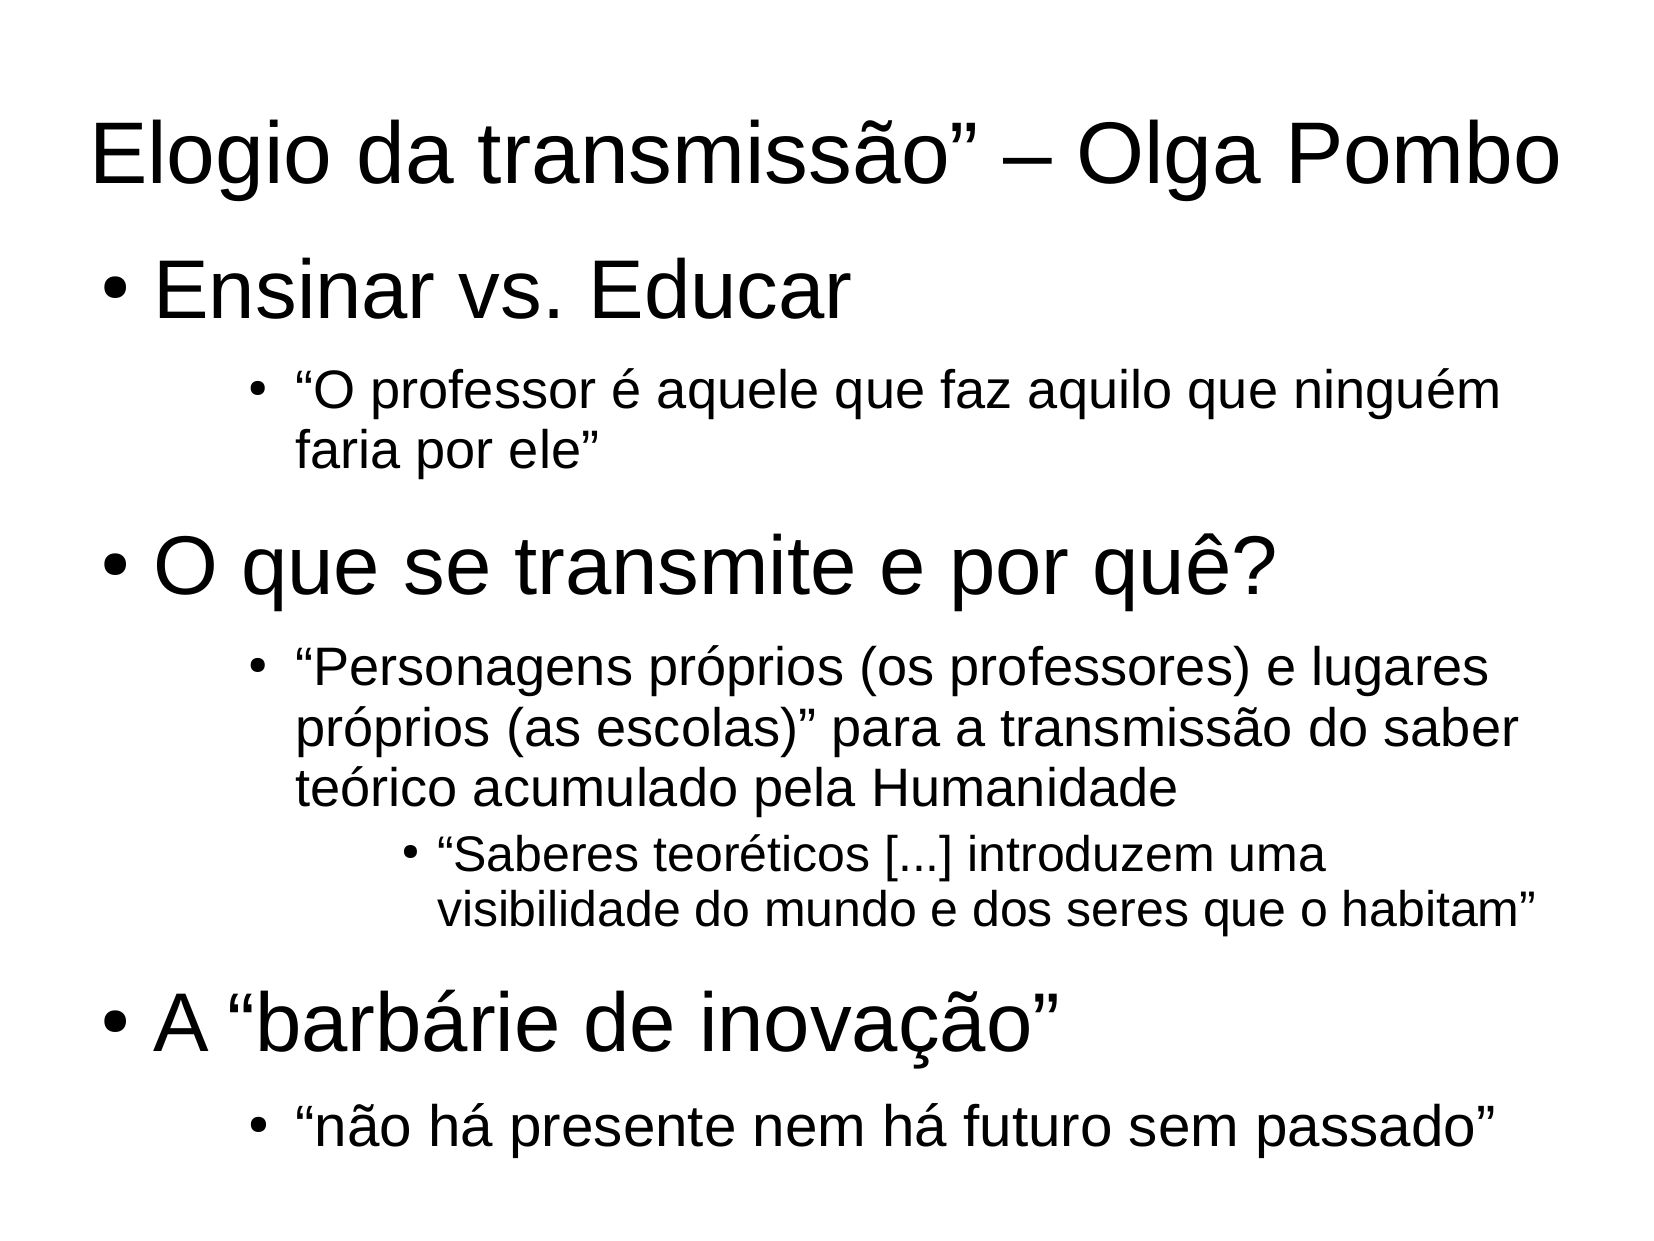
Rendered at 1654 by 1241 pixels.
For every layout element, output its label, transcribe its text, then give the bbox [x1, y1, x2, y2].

list Ensinar vs. Educar “O professor é aquele que faz aquilo que ninguém faria por ele” O que se transmite e por quê? “Personagens próprios (os professores) e lugares próprios (as escolas)” para a transmissão do saber teórico acumulado pela Humanidade “Saberes teoréticos [...] introduzem uma visibilidade do mundo e dos seres que o habitam” A “barbárie de inovação” “não há presente nem há futuro sem passado” [82, 242, 1571, 963]
title Elogio da transmissão” – Olga Pombo [82, 49, 1571, 242]
